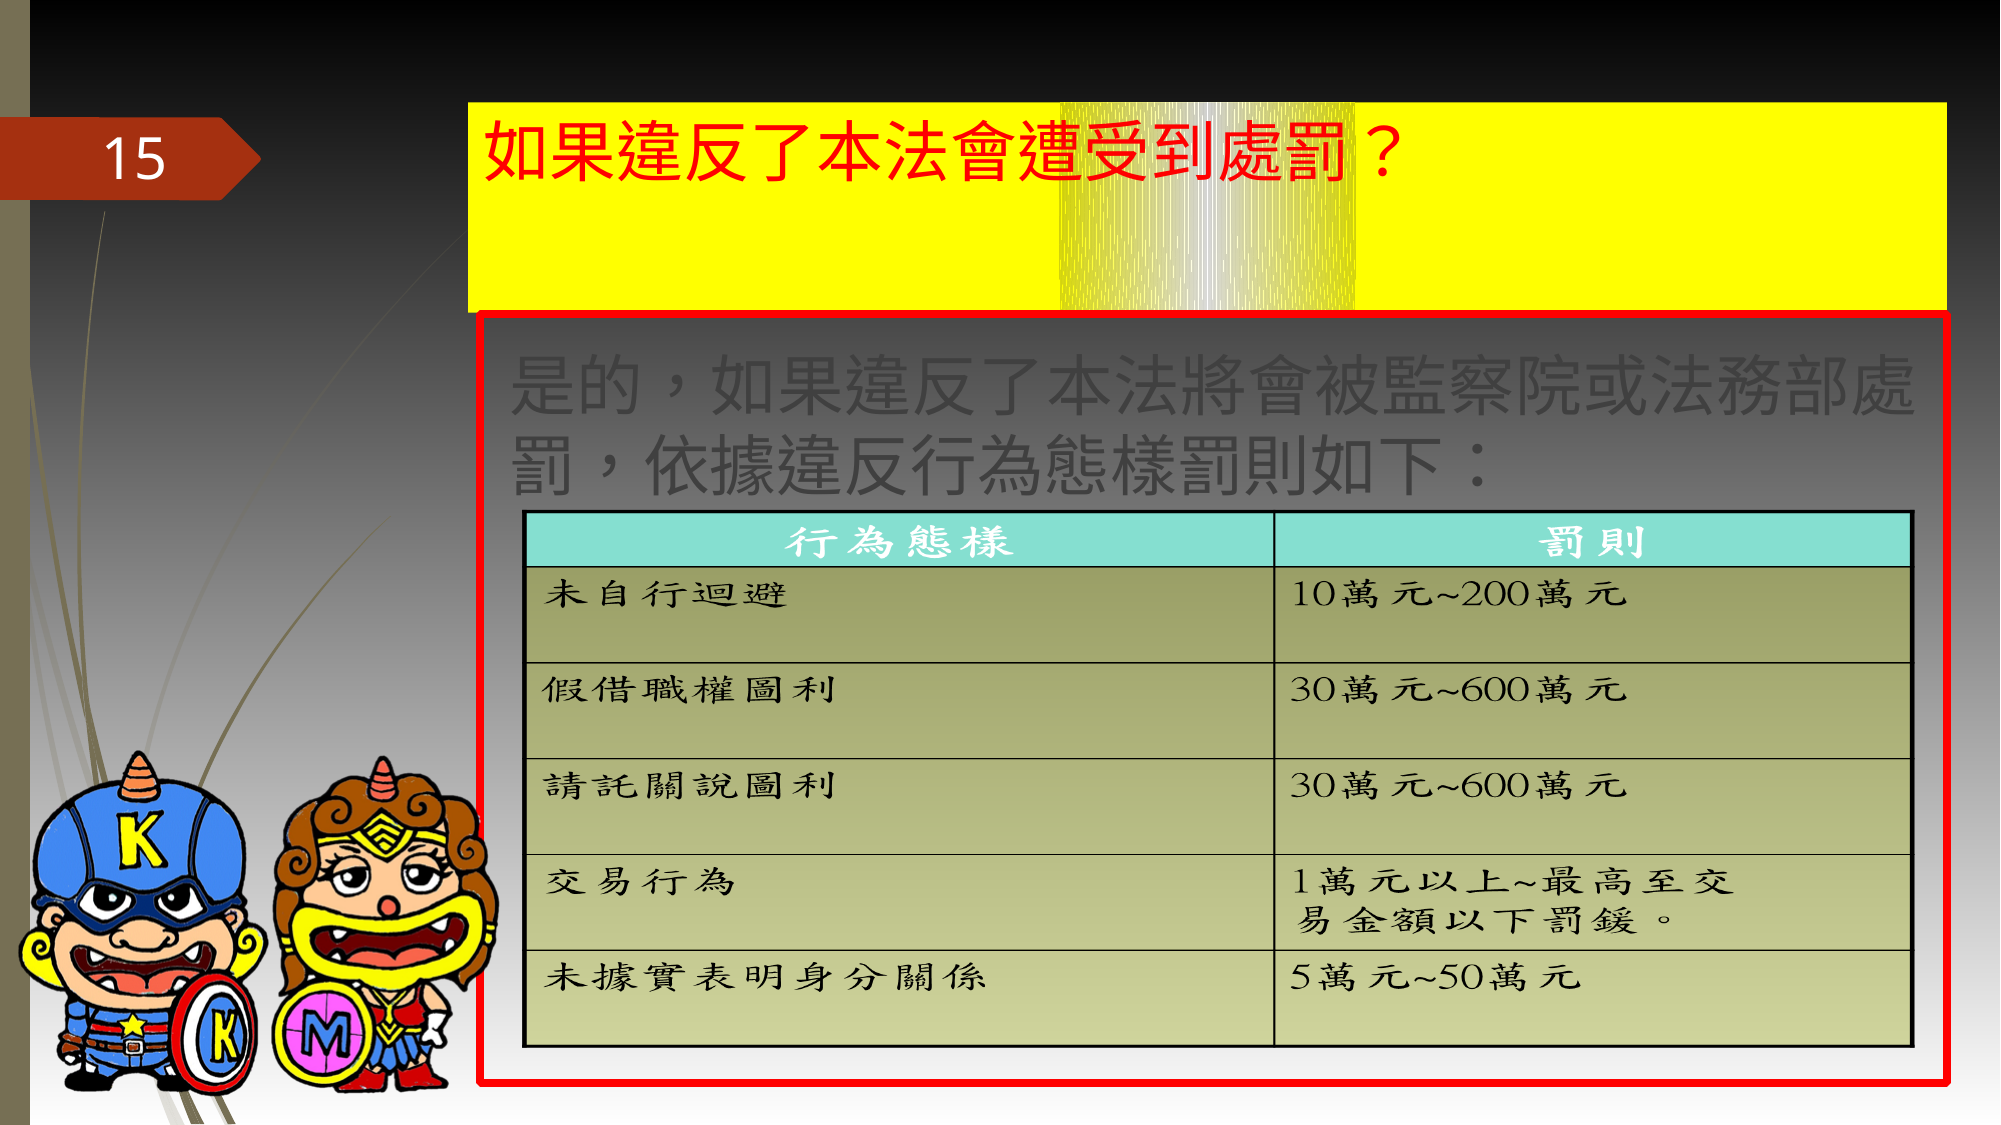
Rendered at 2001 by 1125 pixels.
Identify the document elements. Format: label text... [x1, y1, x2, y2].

title 如果違反了本法會遭受到處罰？ [468, 102, 1947, 313]
picture [0, 504, 1918, 1101]
list 是的，如果違反了本法將會被監察院或法務部處罰，依據違反行為態樣罰則如下： [480, 313, 1947, 1084]
text_box 15 [86, 114, 199, 199]
